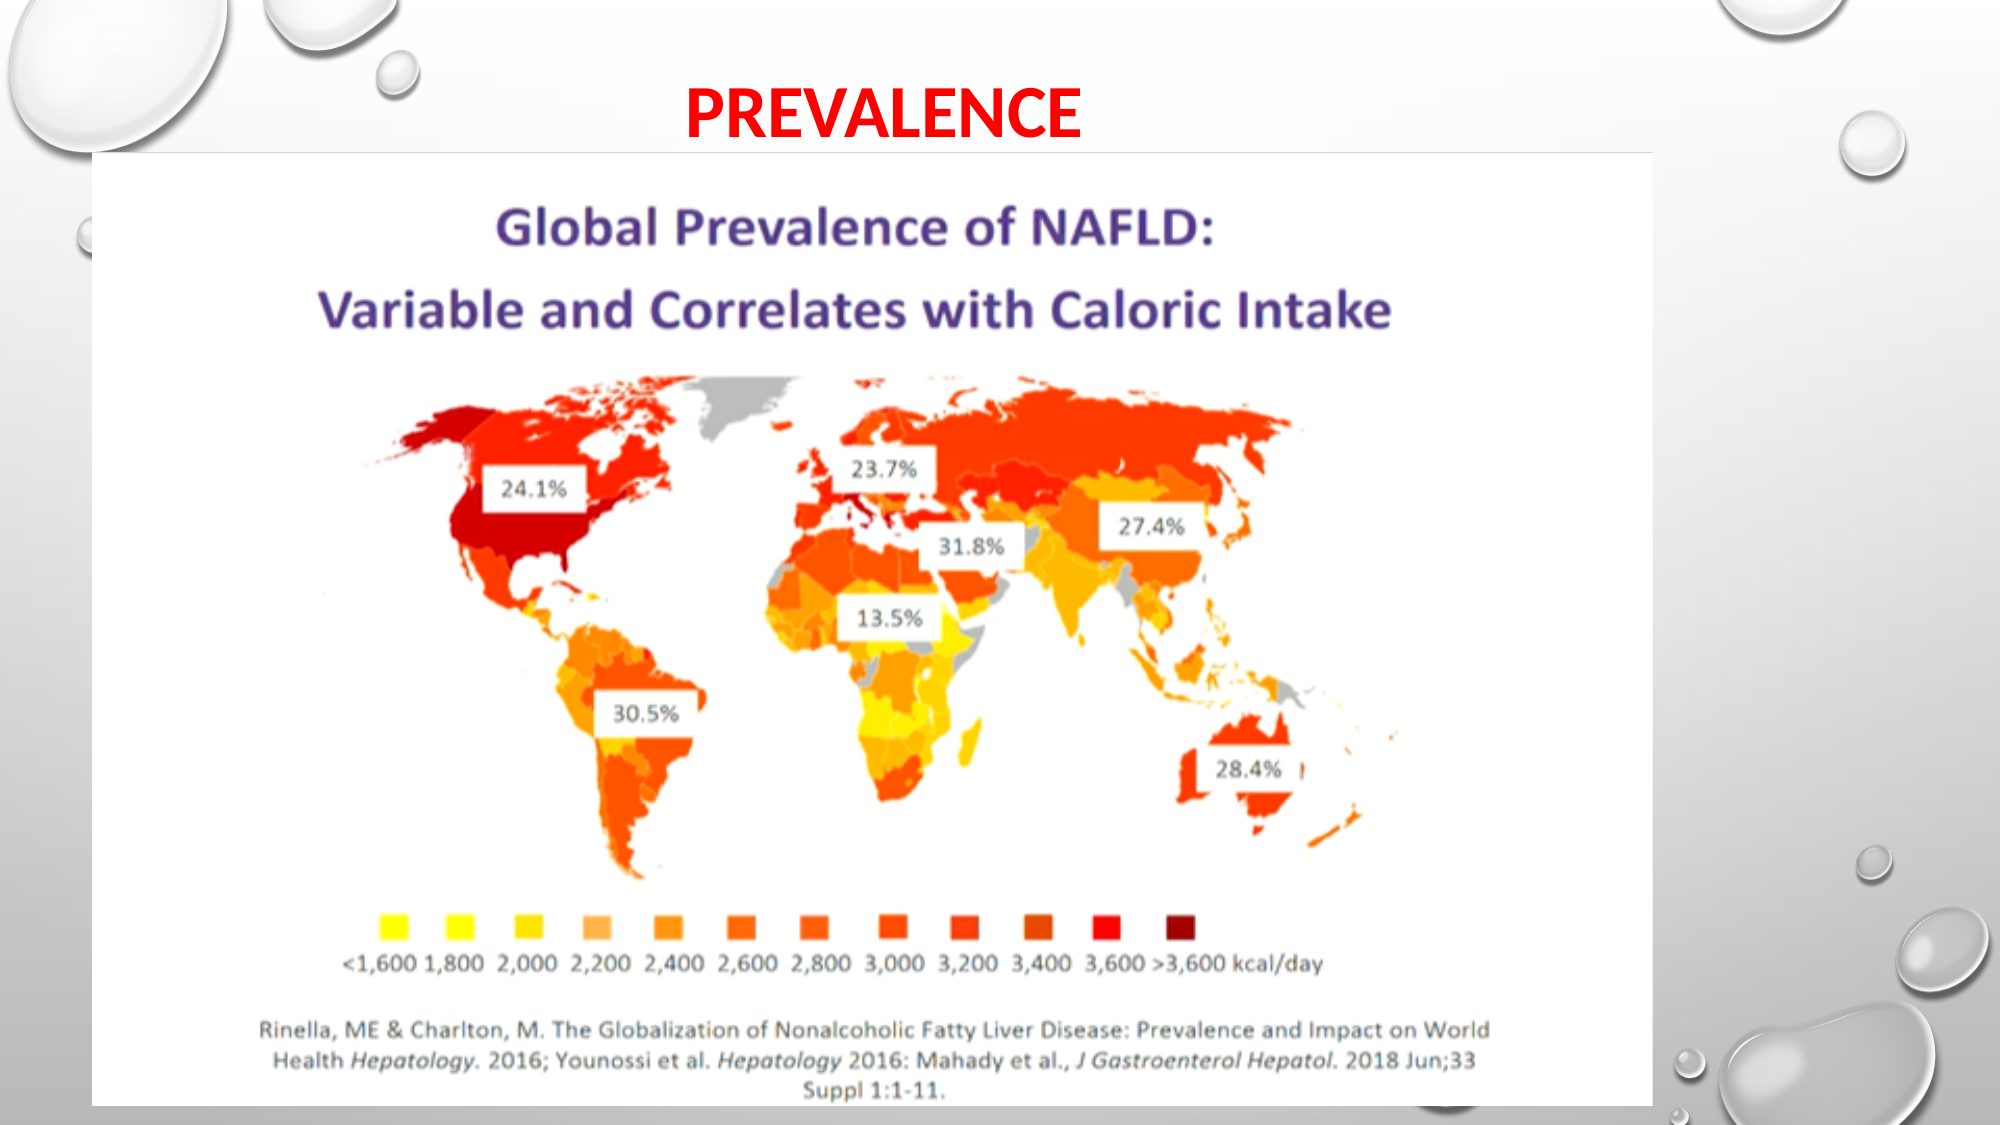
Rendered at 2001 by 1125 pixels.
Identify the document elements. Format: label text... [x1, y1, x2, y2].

title Prevalence [21, 4, 1747, 223]
picture [92, 152, 1653, 1106]
